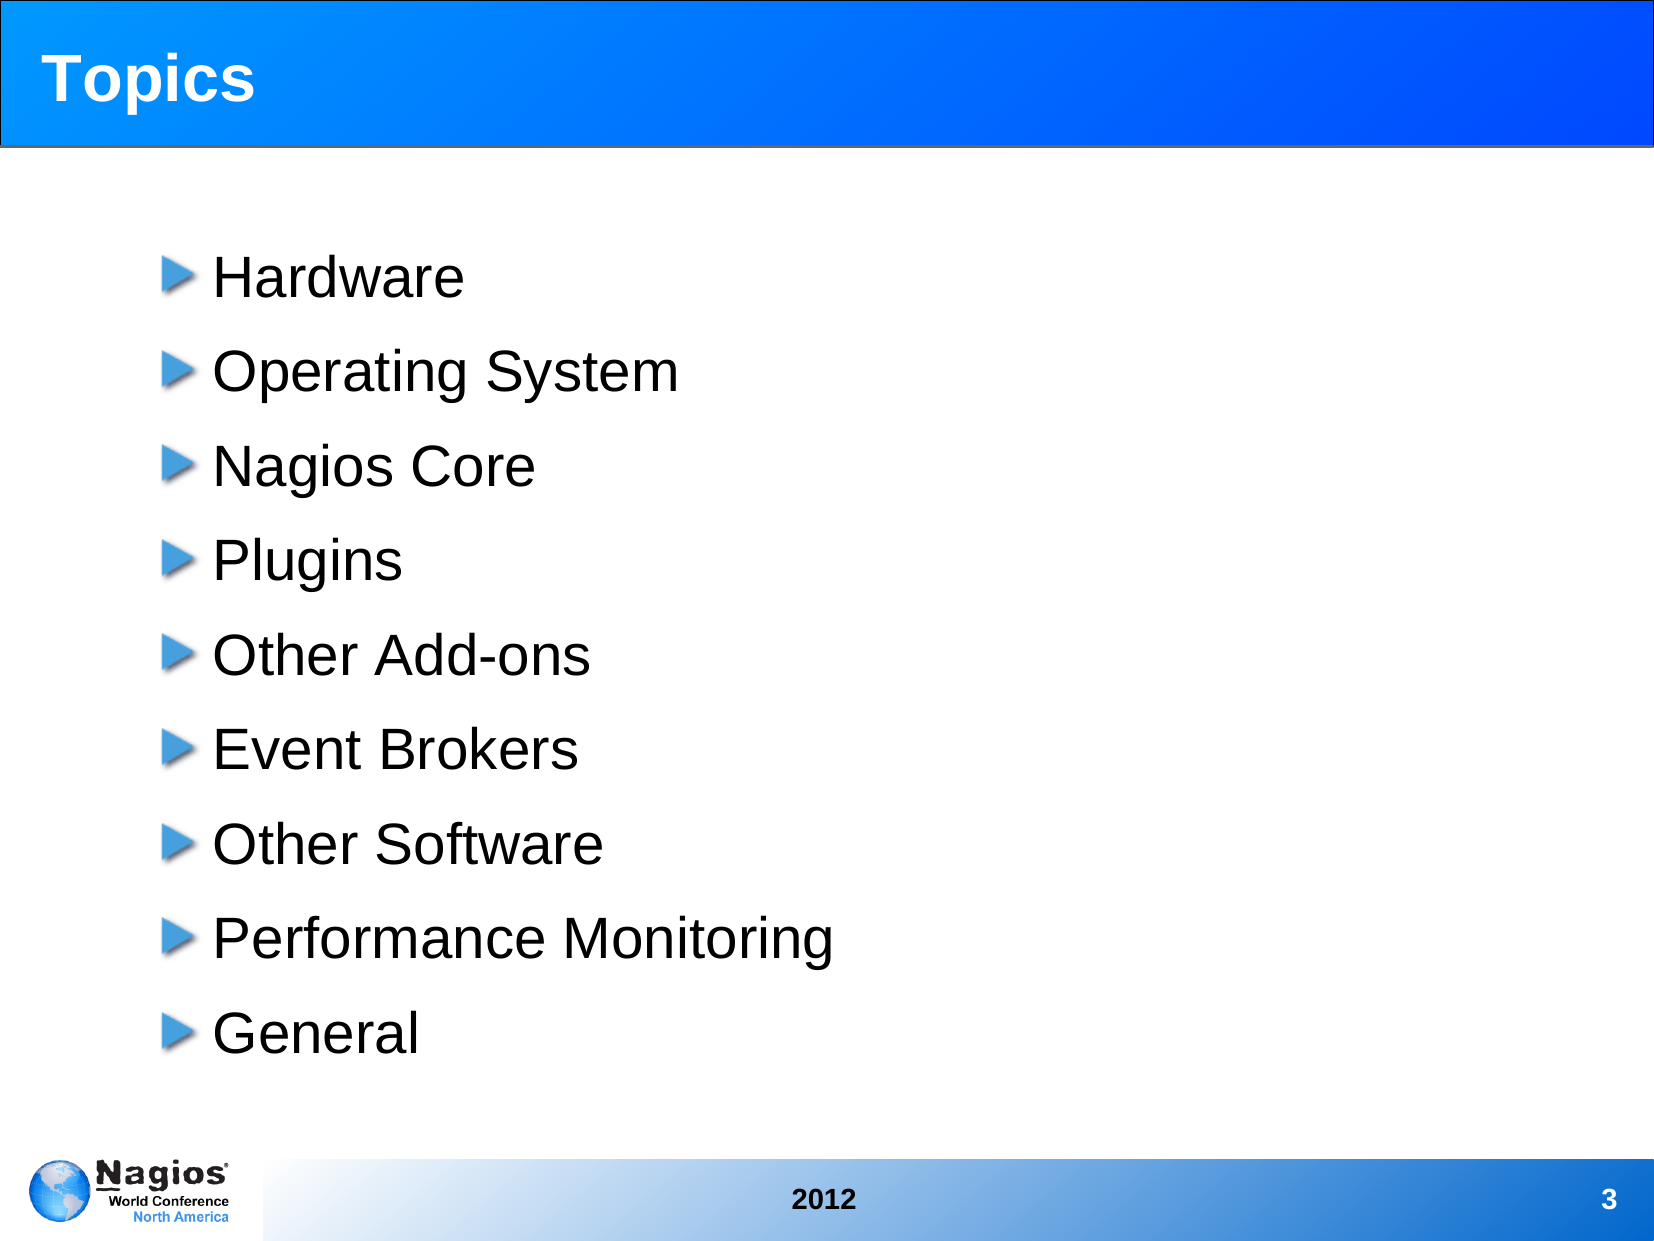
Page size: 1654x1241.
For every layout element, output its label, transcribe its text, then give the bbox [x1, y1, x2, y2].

title Topics [41, 0, 1248, 182]
picture [29, 1159, 229, 1235]
list Hardware Operating System Nagios Core Plugins Other Add-ons Event Brokers Other Software Performance Monitoring General [141, 244, 1143, 1161]
